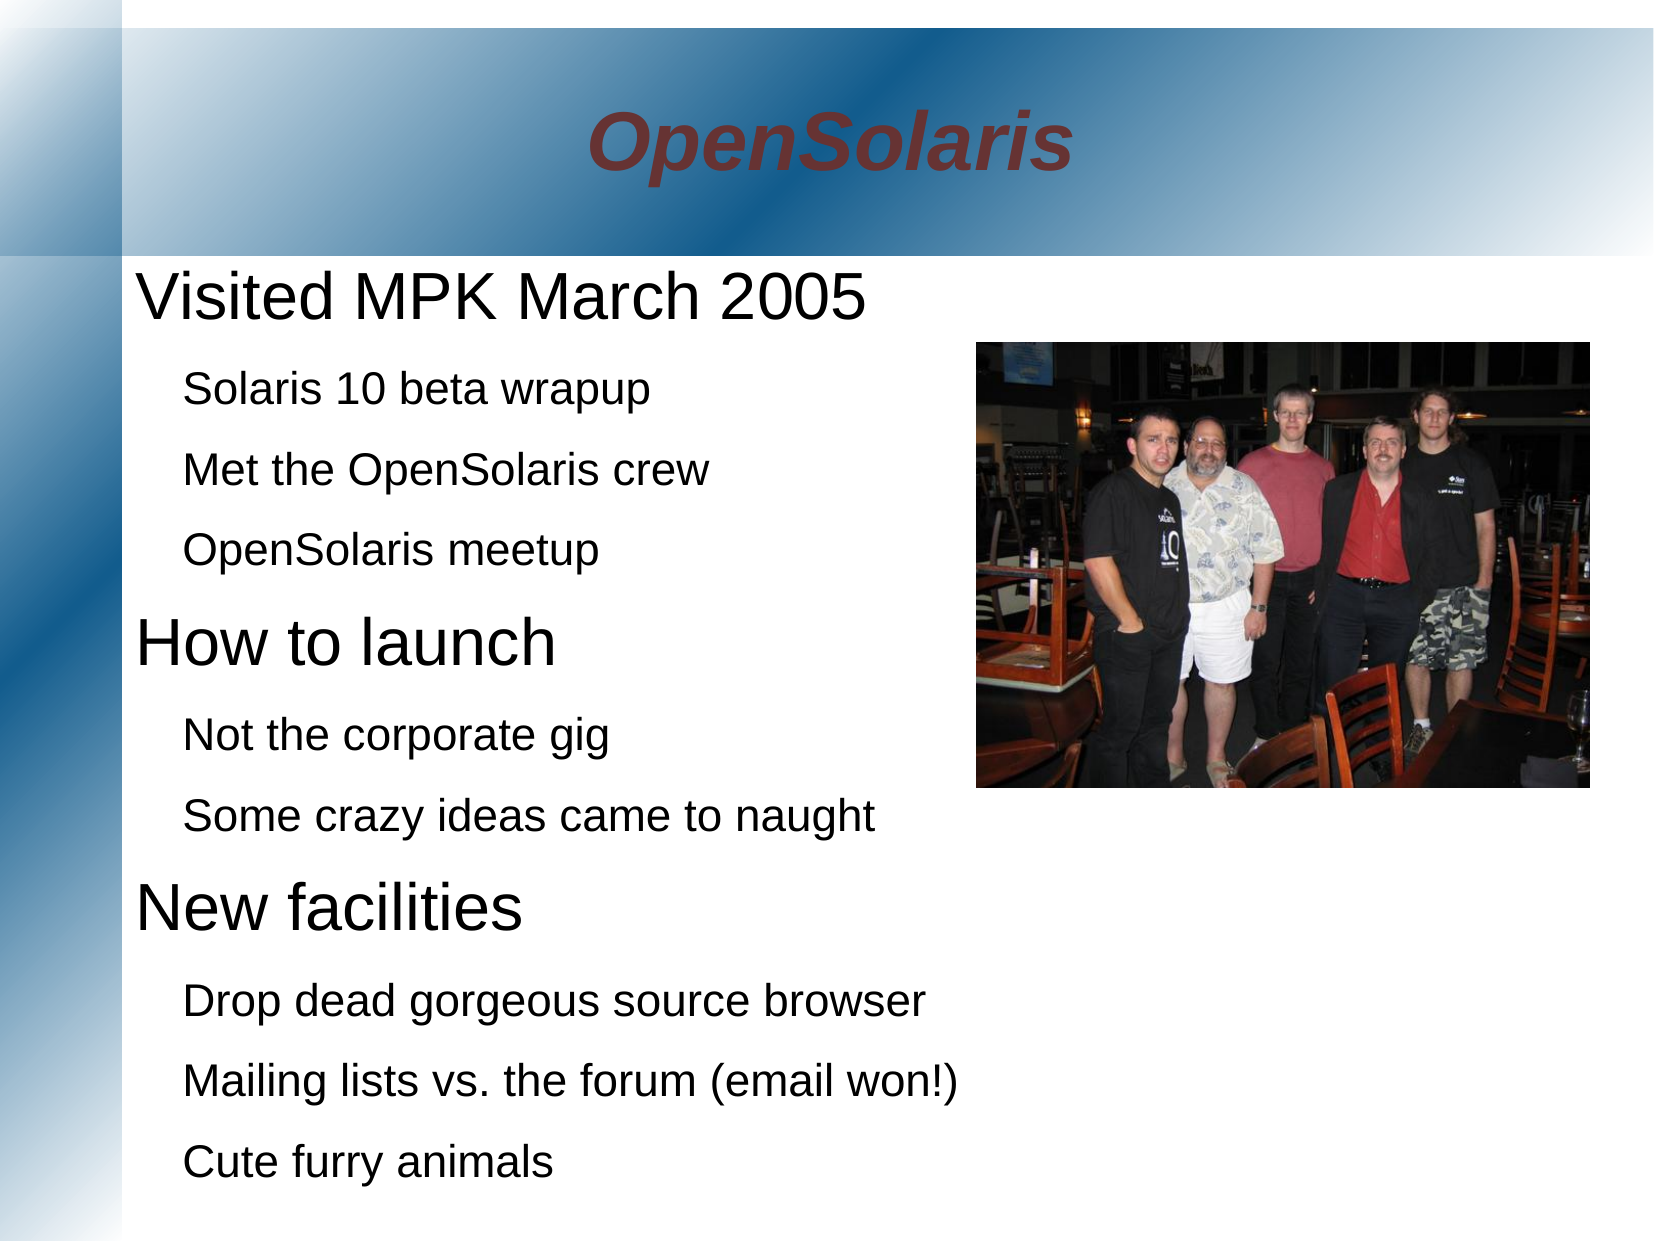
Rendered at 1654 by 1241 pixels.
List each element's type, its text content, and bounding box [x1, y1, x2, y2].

list Visited MPK March 2005 Solaris 10 beta wrapup Met the OpenSolaris crew OpenSolaris meetup How to launch Not the corporate gig Some crazy ideas came to naught New facilities Drop dead gorgeous source browser Mailing lists vs. the forum (email won!) Cute furry animals [123, 258, 1536, 1188]
title OpenSolaris [125, 37, 1538, 246]
picture [976, 342, 1590, 788]
